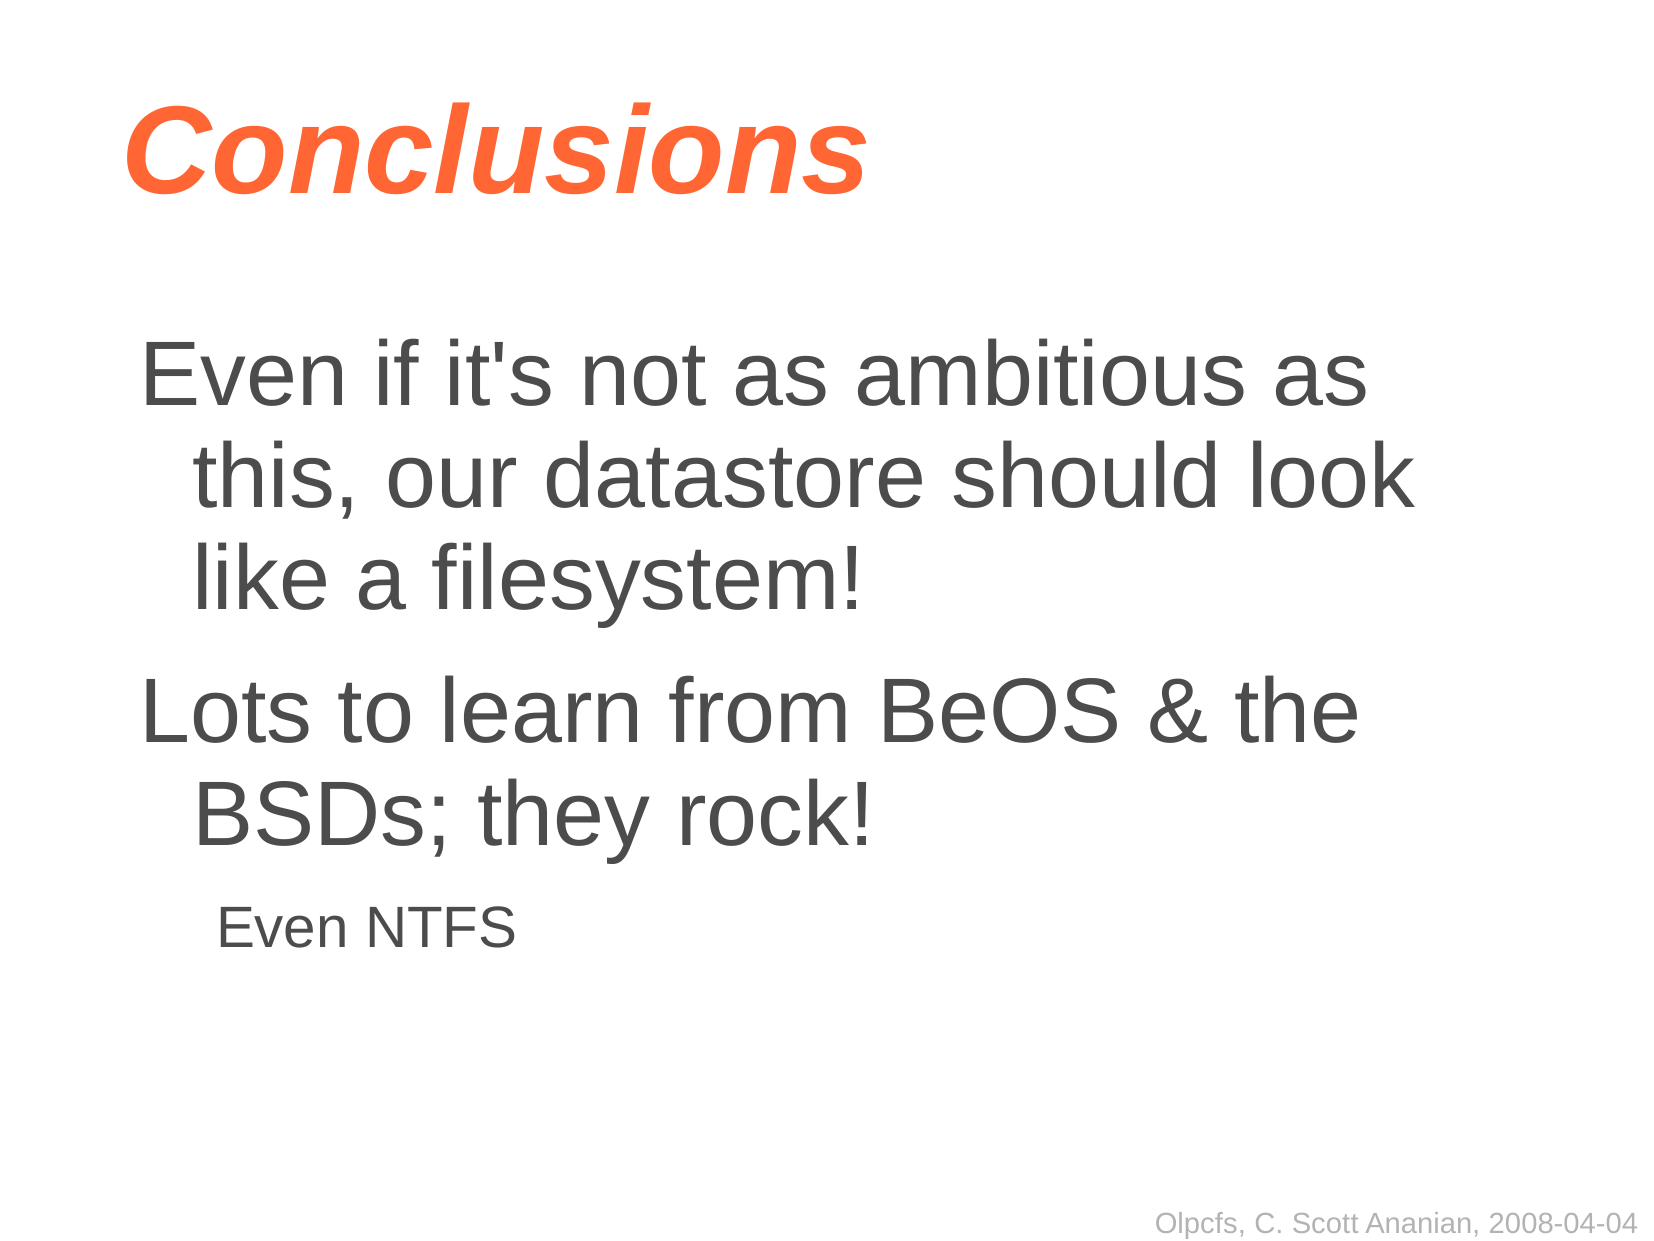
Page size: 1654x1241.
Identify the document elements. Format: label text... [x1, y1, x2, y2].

list Even if it's not as ambitious as this, our datastore should look like a filesystem! Lots to learn from BeOS & the BSDs; they rock! Even NTFS [121, 321, 1561, 1118]
title Conclusions [121, 46, 1534, 254]
